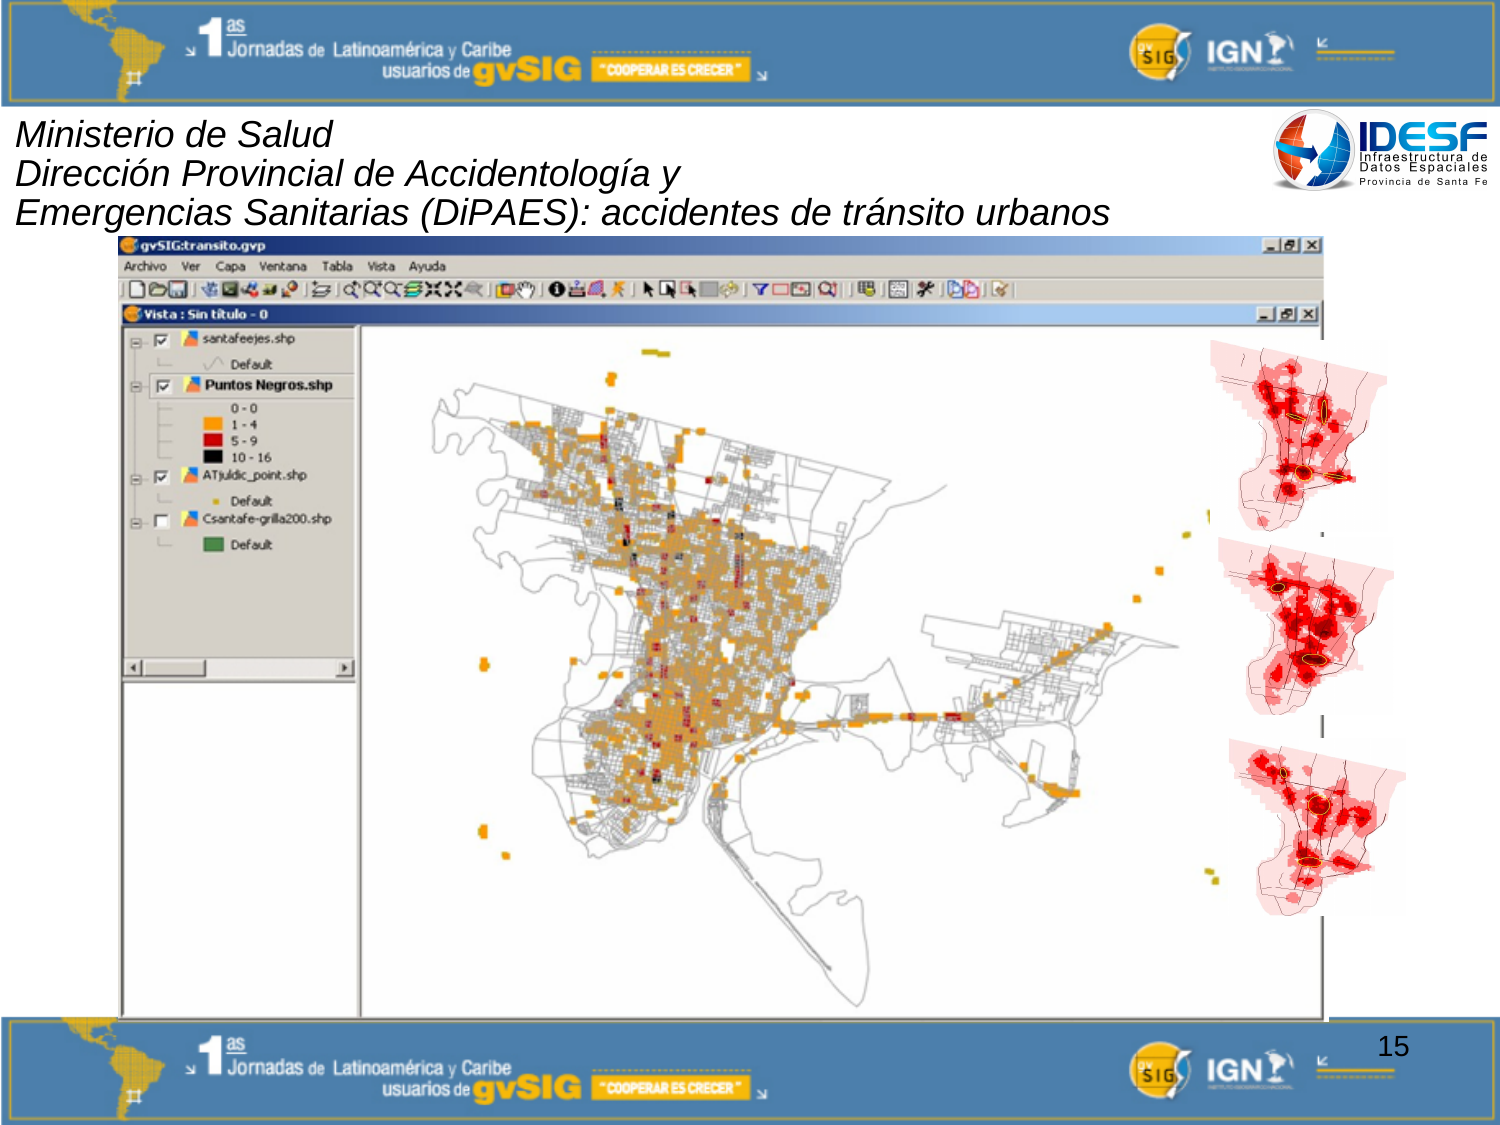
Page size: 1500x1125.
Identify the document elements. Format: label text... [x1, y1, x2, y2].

picture [0, 0, 1500, 1125]
text_box Ministerio de Salud Dirección Provincial de Accidentología y Emergencias Sanitarias (DiPAES): accidentes de tránsito urbanos [0, 108, 1329, 253]
